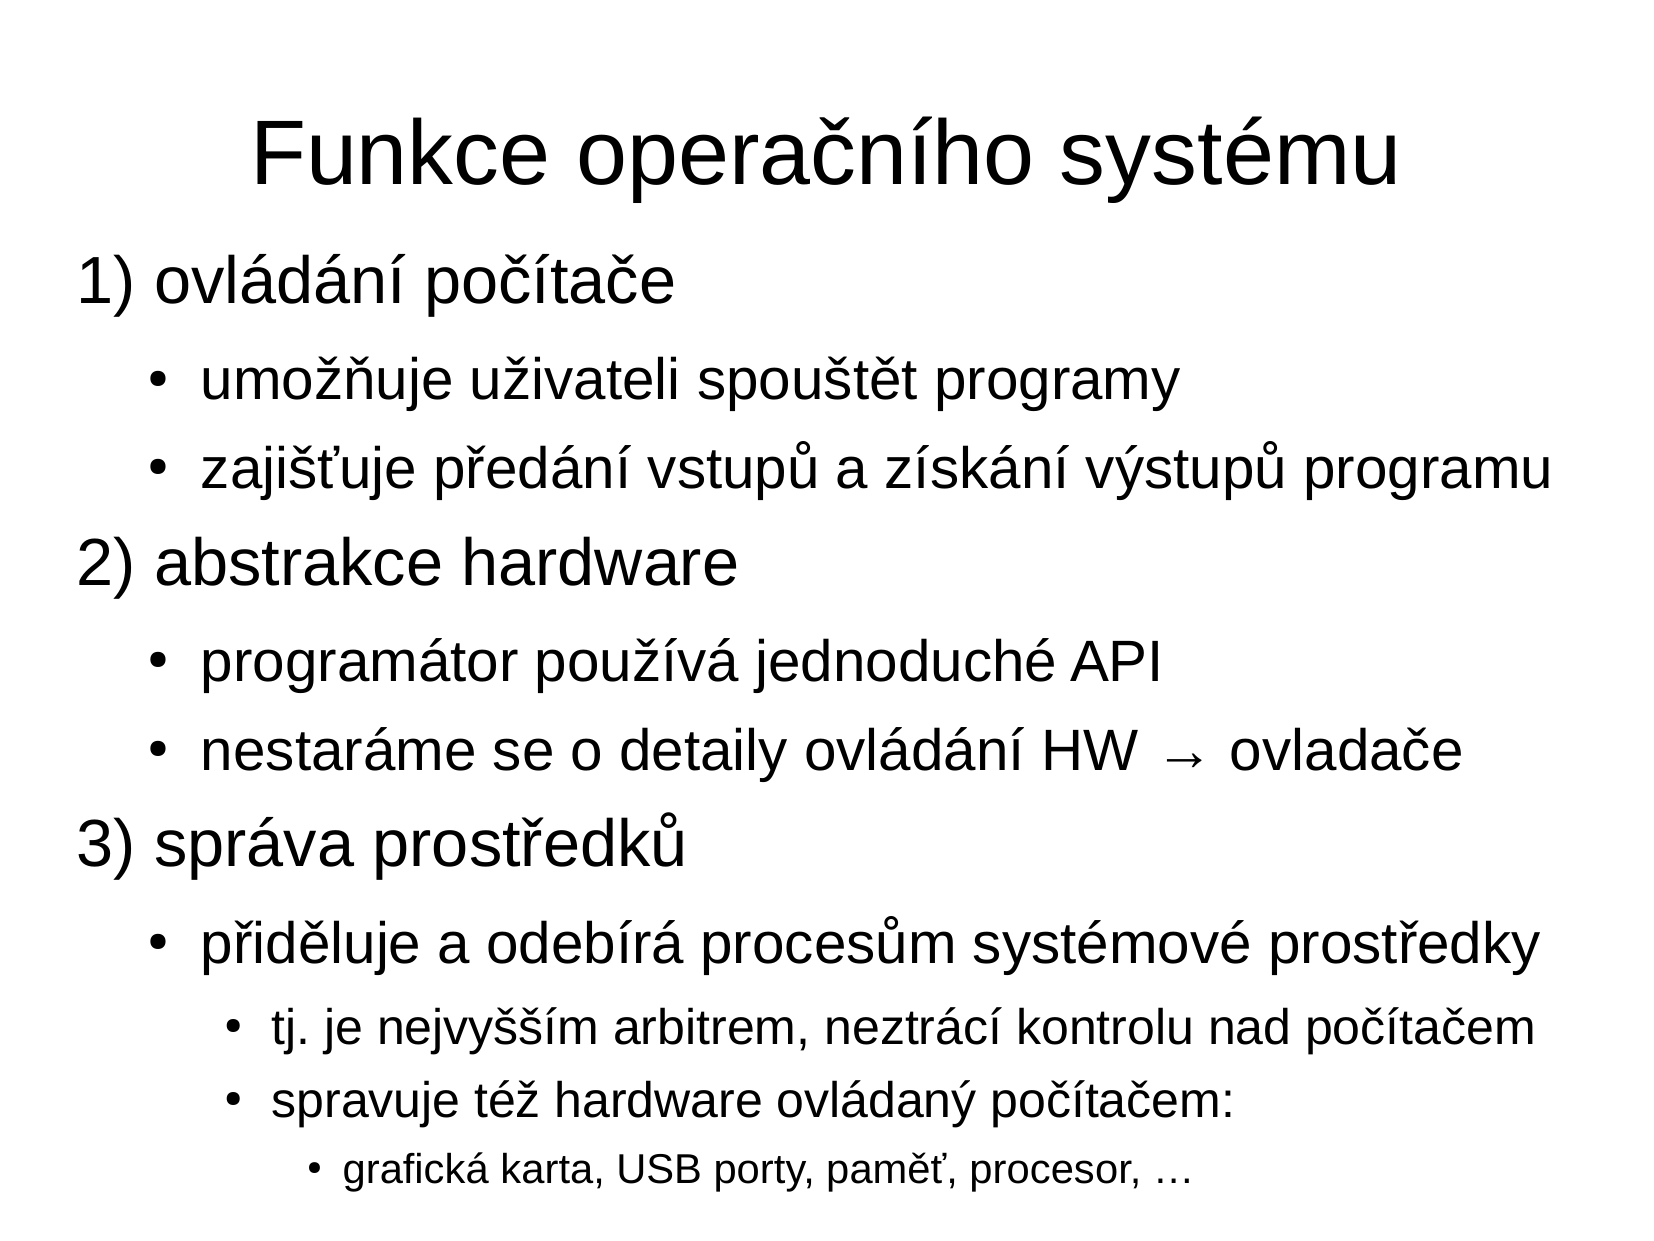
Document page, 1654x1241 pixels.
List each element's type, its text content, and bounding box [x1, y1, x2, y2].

title Funkce operačního systému [82, 56, 1571, 242]
list ovládání počítače umožňuje uživateli spouštět programy zajišťuje předání vstupů a získání výstupů programu abstrakce hardware programátor používá jednoduché API nestaráme se o detaily ovládání HW → ovladače správa prostředků přiděluje a odebírá procesům systémové prostředky tj. je nejvyšším arbitrem, neztrácí kontrolu nad počítačem spravuje též hardware ovládaný počítačem: grafická karta, USB porty, paměť, procesor, … [59, 242, 1625, 1192]
